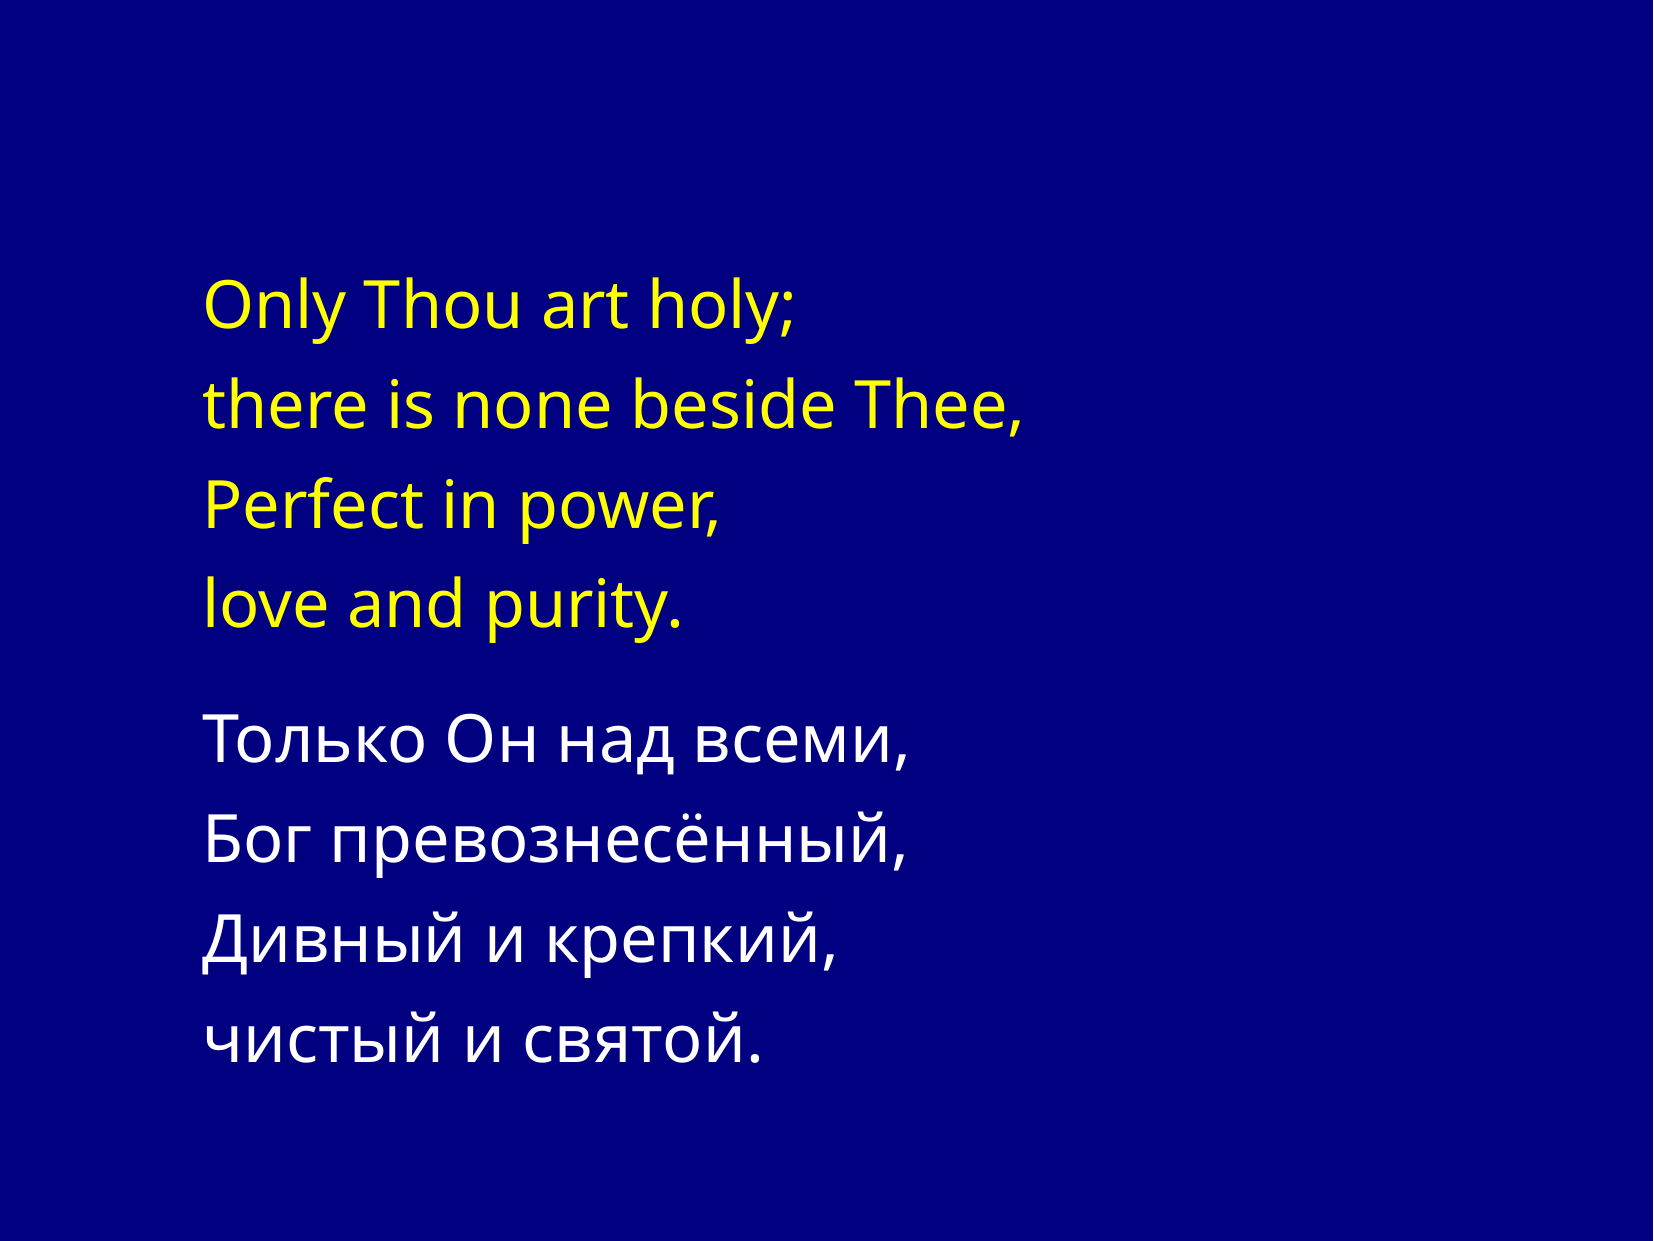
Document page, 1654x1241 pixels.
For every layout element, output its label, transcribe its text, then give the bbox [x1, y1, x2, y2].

text_box Only Thou art holy; there is none beside Thee, Perfect in power, love and purity. [75, 150, 1576, 638]
text_box Только Он над всеми, Бог превознесённый, Дивный и крепкий, чистый и святой. [75, 675, 1576, 1163]
